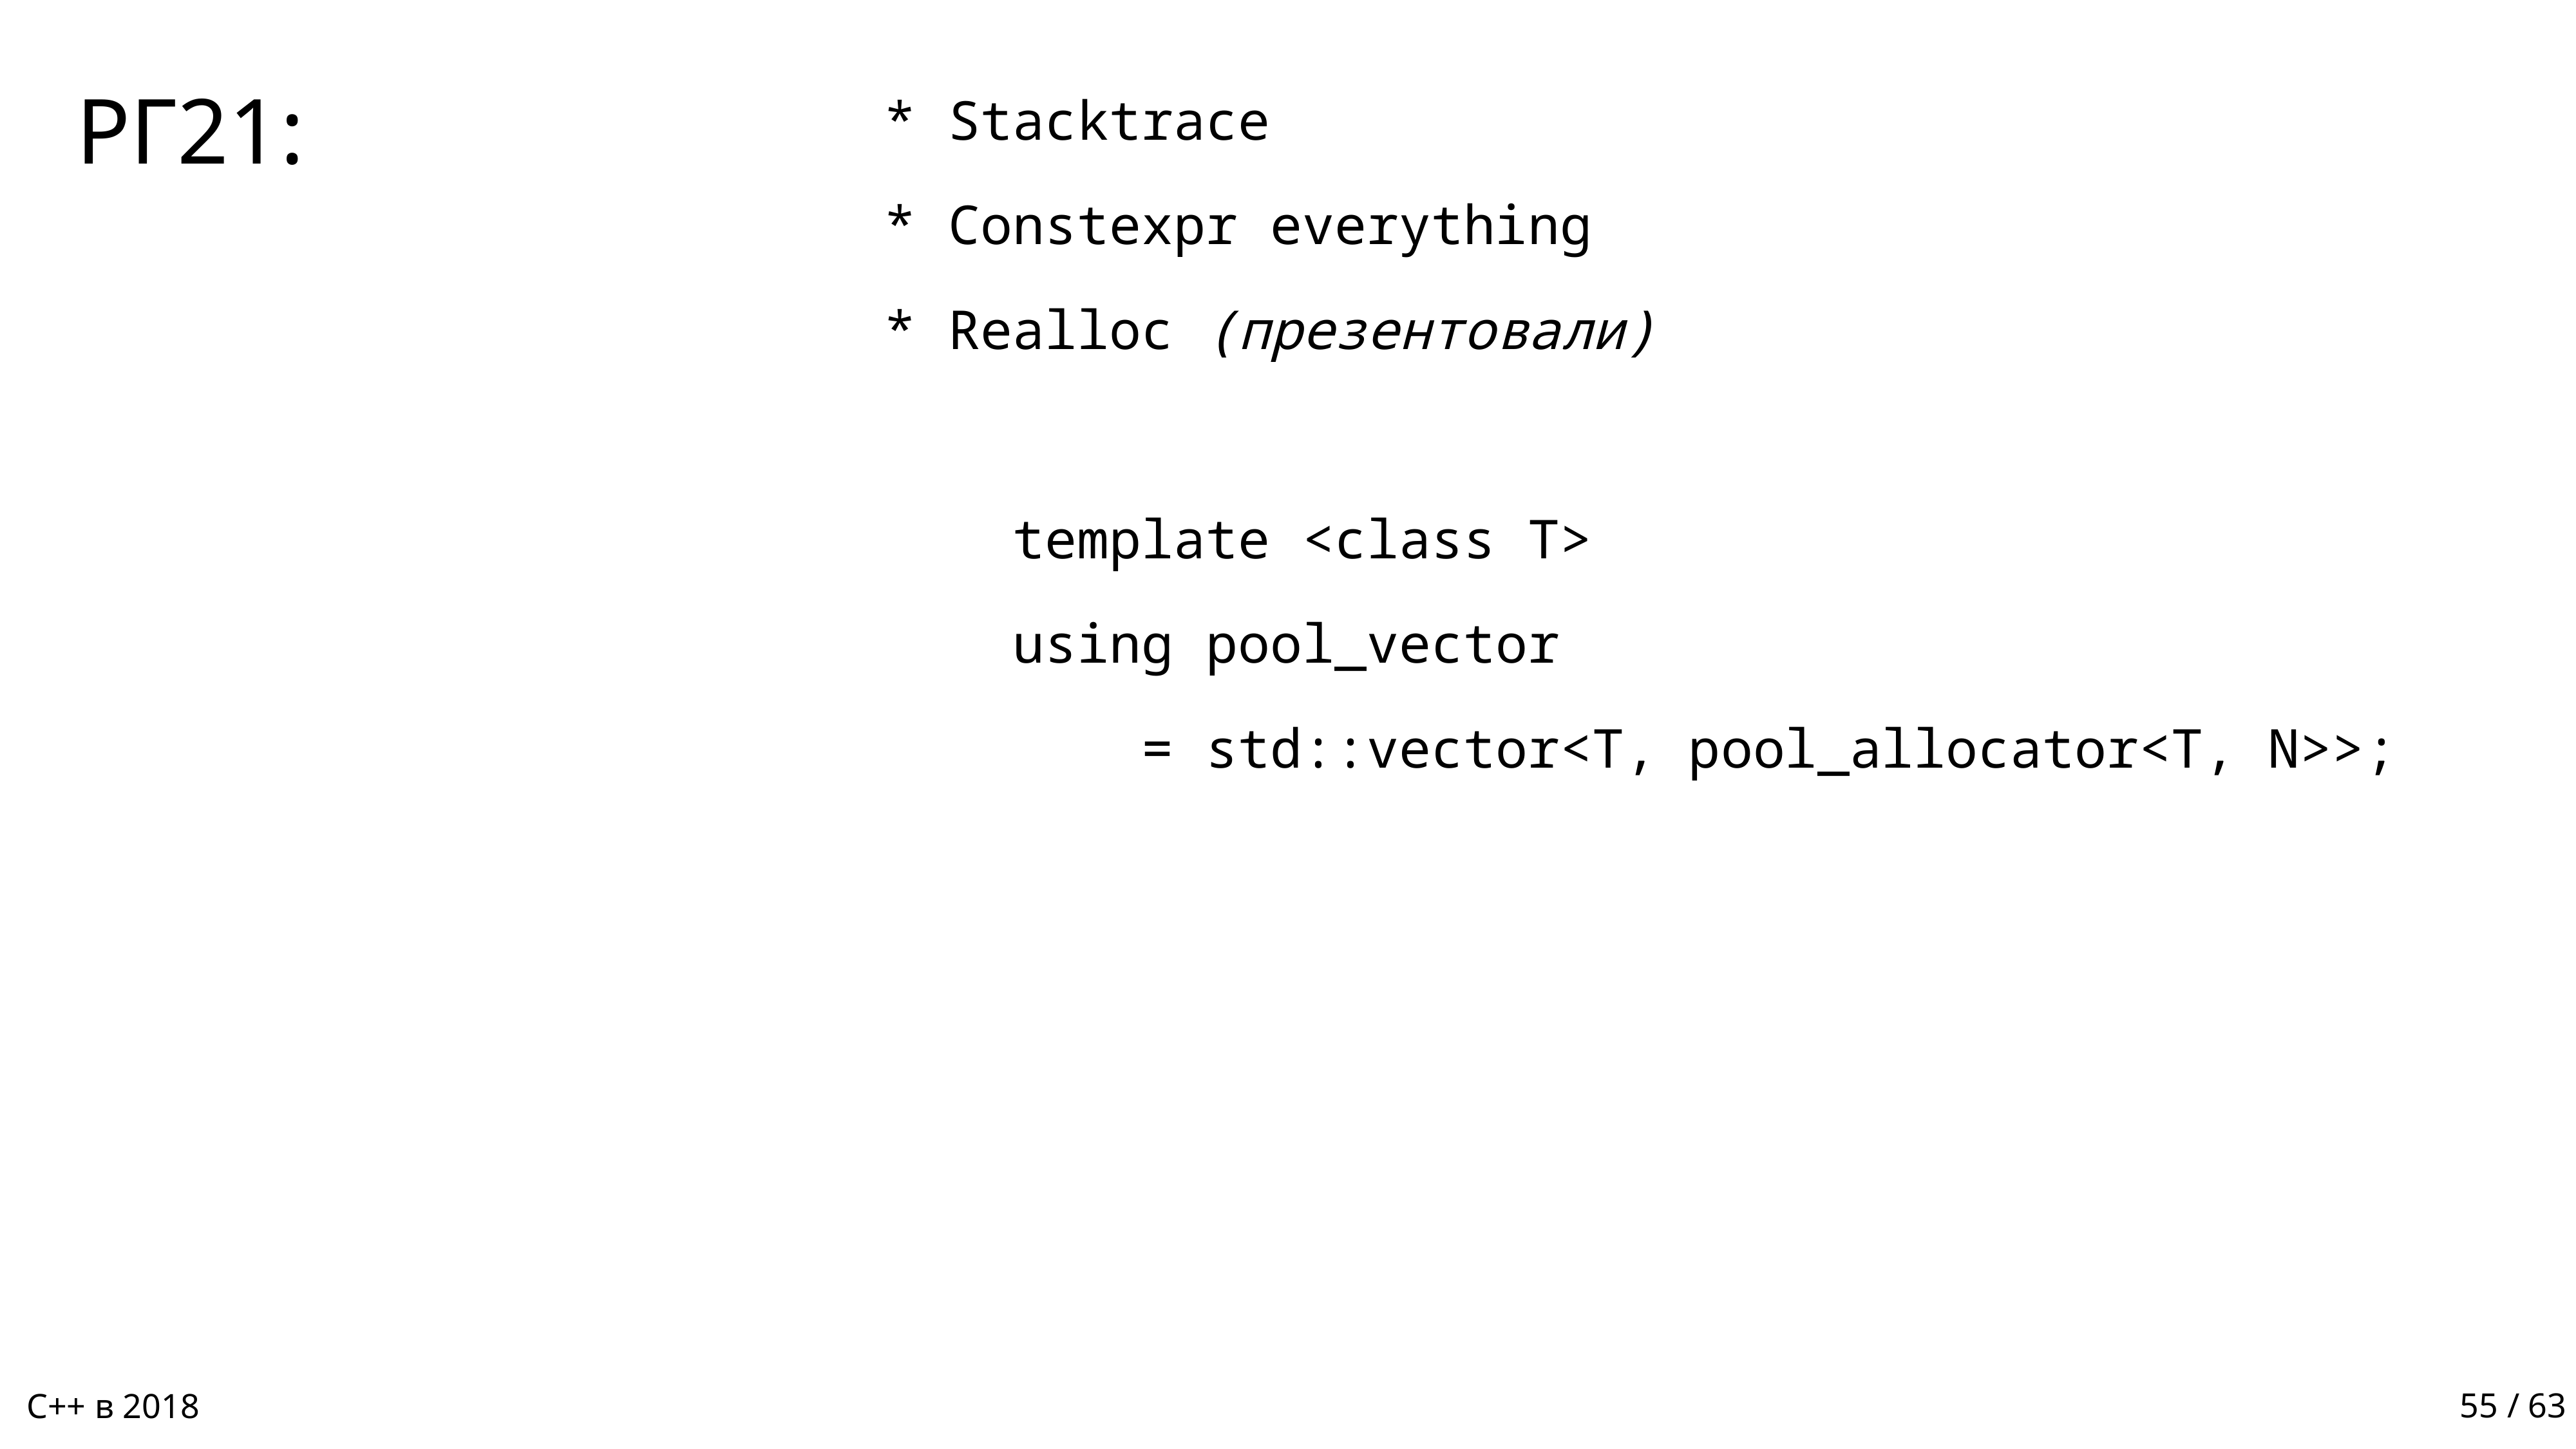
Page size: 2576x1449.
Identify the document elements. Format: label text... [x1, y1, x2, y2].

title РГ21: [66, 81, 802, 486]
list C++ в 2018 [17, 1376, 1114, 1431]
list <number> / 63 [1479, 1376, 2576, 1431]
list * Stacktrace * Constexpr everything * Realloc (презентовали) template <class T> using pool_vector = std::vector<T, pool_allocator<T, N>>; [875, 81, 2460, 1249]
